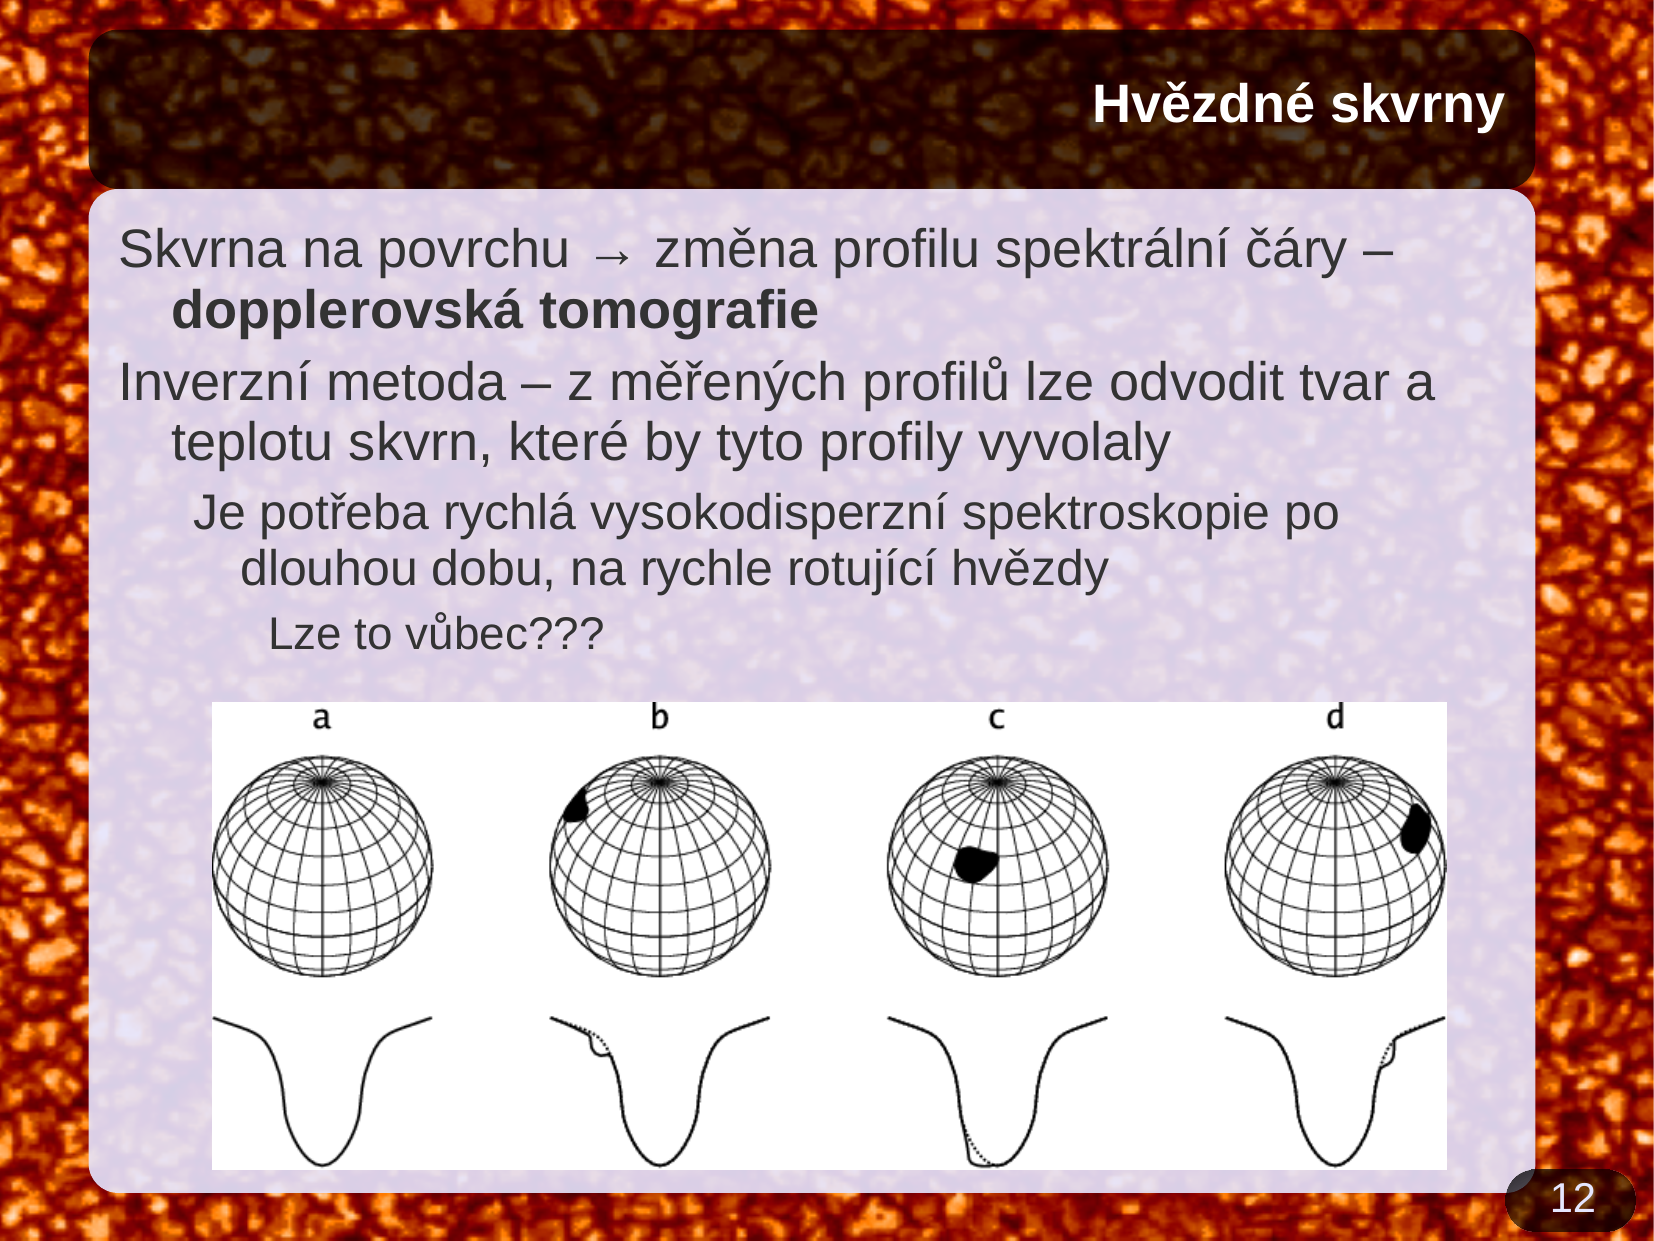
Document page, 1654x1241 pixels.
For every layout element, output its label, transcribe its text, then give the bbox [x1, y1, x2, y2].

list Skvrna na povrchu → změna profilu spektrální čáry – dopplerovská tomografie Inverzní metoda – z měřených profilů lze odvodit tvar a teplotu skvrn, které by tyto profily vyvolaly Je potřeba rychlá vysokodisperzní spektroskopie po dlouhou dobu, na rychle rotující hvězdy Lze to vůbec??? [118, 218, 1477, 659]
title Hvězdné skvrny [118, 59, 1506, 148]
picture [0, 0, 1654, 1241]
